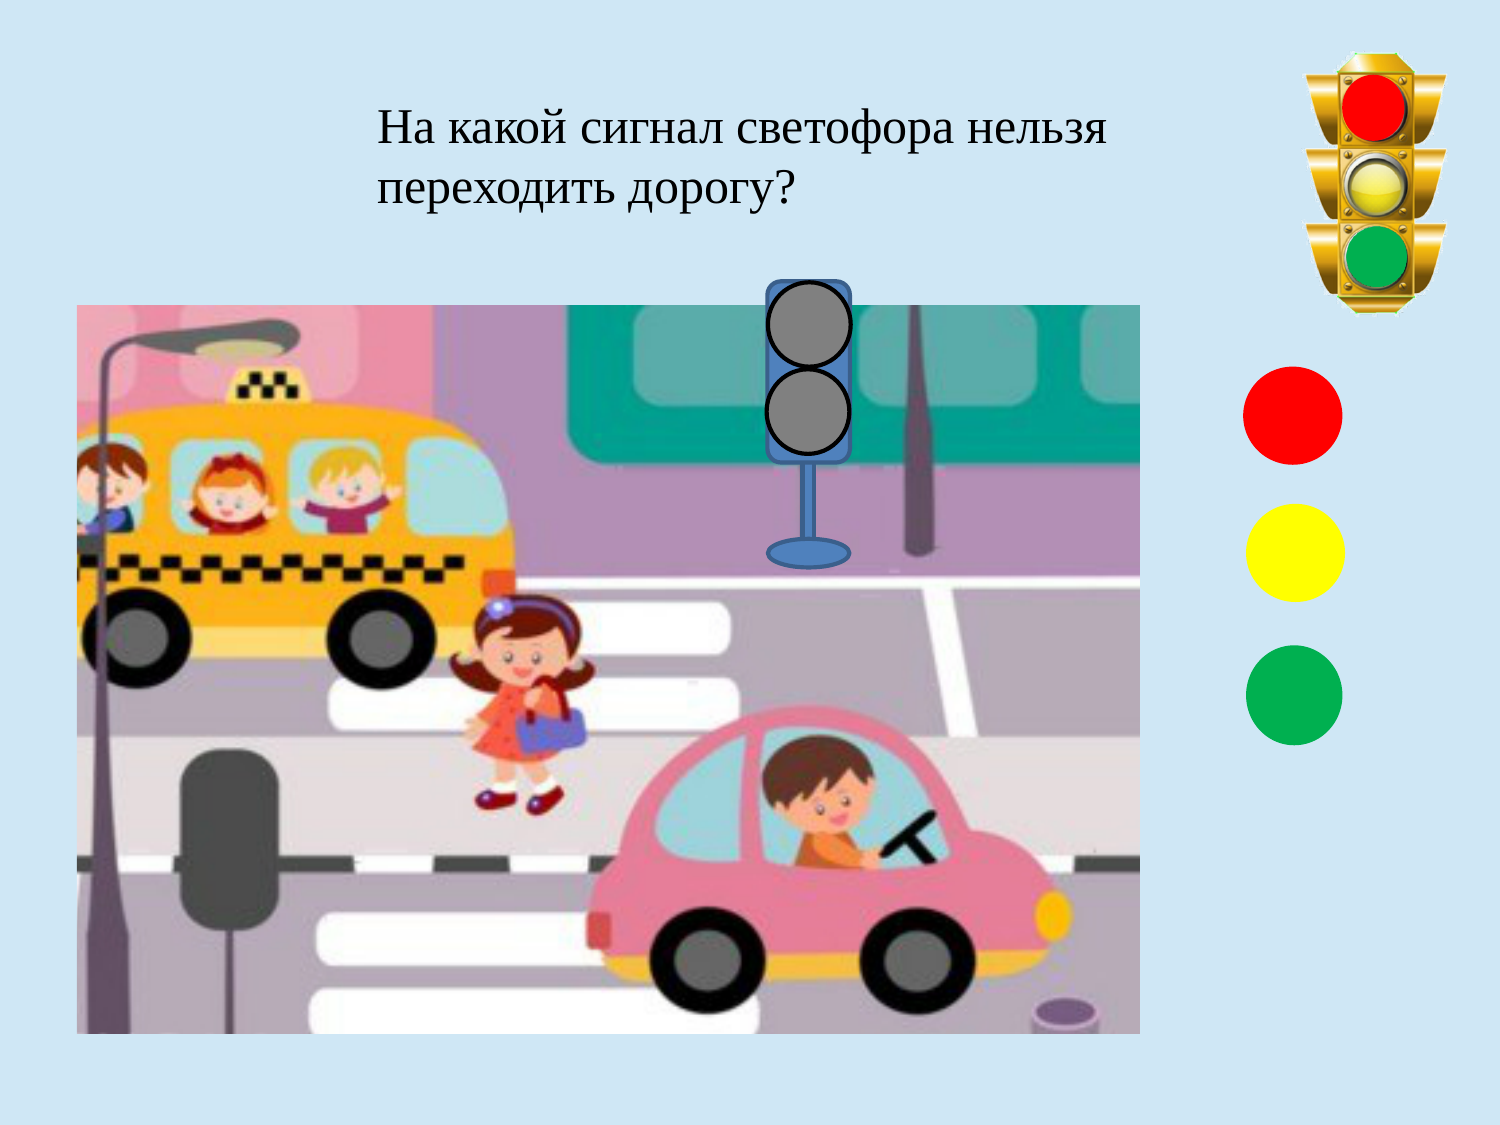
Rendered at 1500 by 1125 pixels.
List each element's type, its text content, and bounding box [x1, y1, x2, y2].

picture [76, 305, 1140, 1034]
text_box [1243, 366, 1343, 465]
picture [1293, 42, 1460, 319]
text_box [1246, 503, 1346, 603]
text_box [766, 281, 851, 568]
text_box [1342, 74, 1405, 141]
title На какой сигнал светофора нельзя переходить дорогу? [363, 86, 1293, 259]
text_box [1246, 645, 1343, 746]
